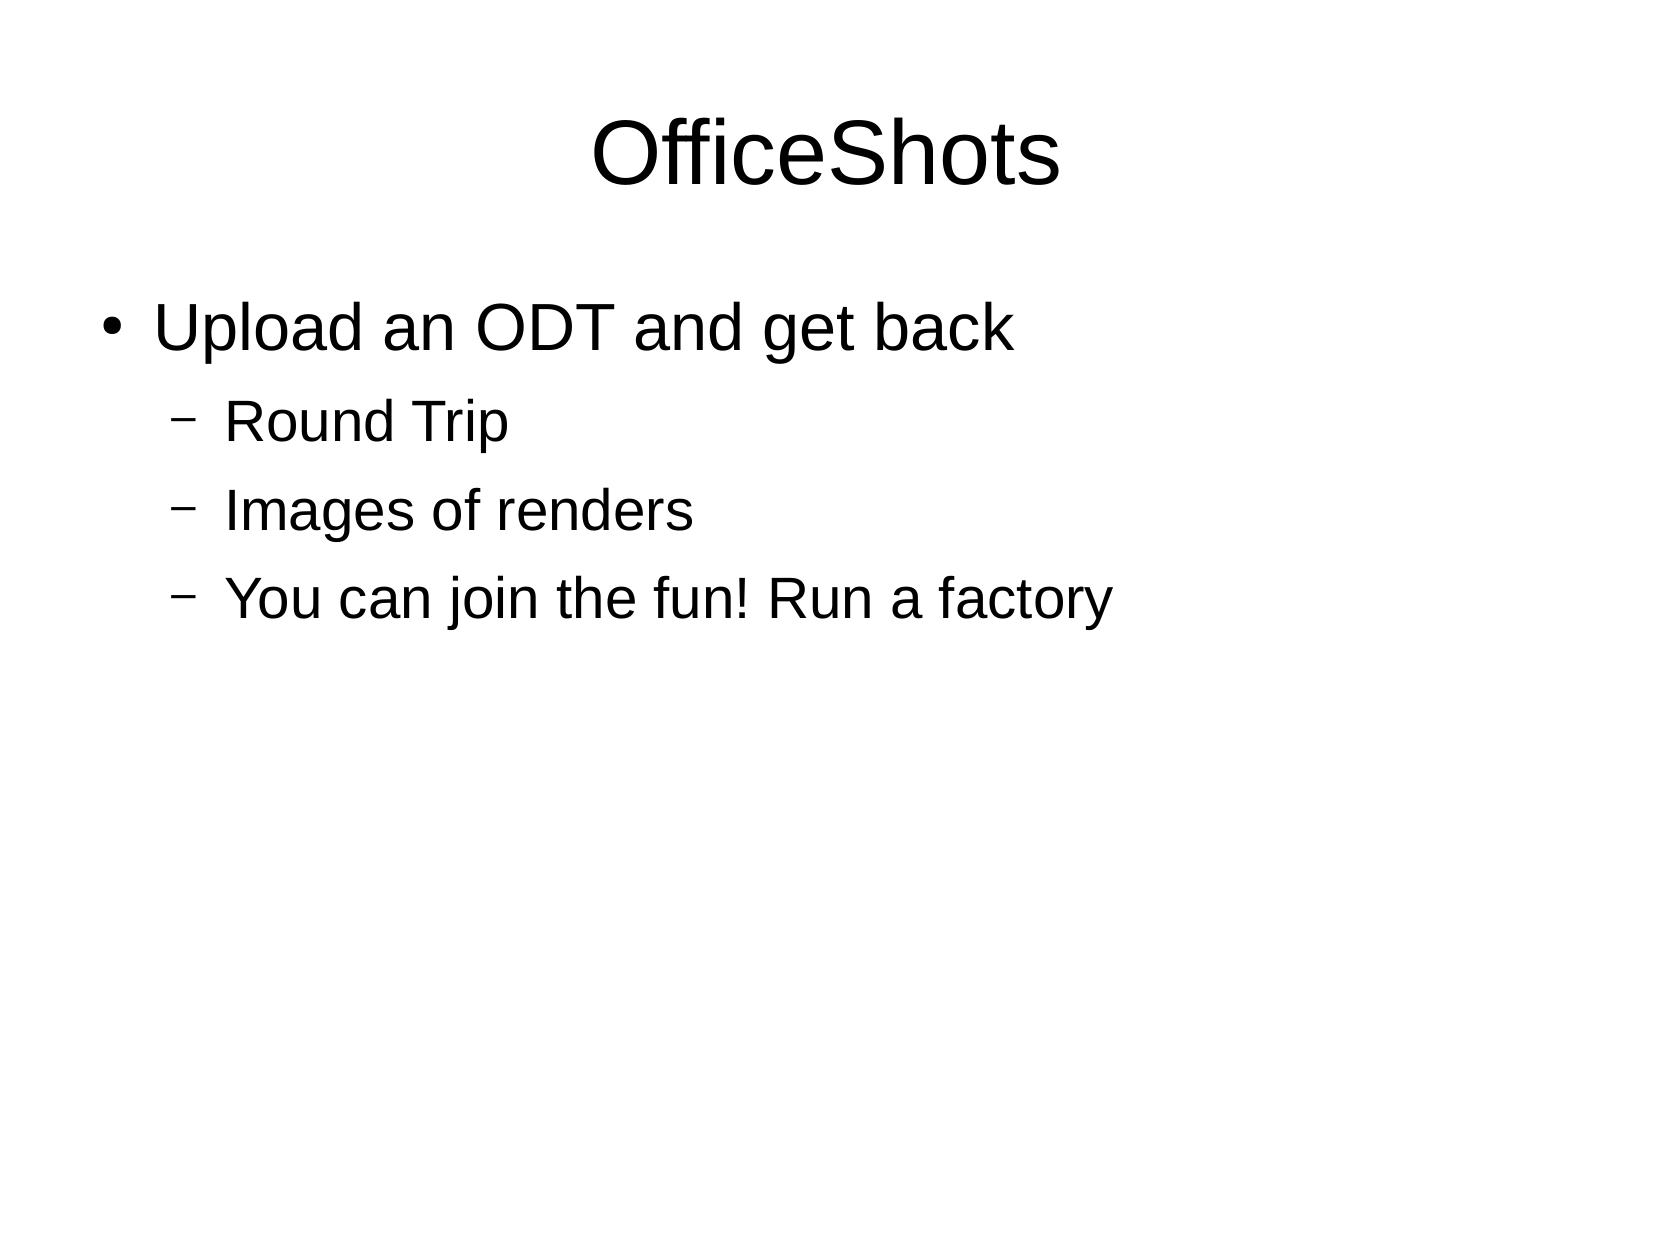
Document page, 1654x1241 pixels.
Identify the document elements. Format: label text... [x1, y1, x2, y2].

title OfficeShots [82, 49, 1571, 257]
list Upload an ODT and get back Round Trip Images of renders You can join the fun! Run a factory [82, 290, 1571, 1010]
